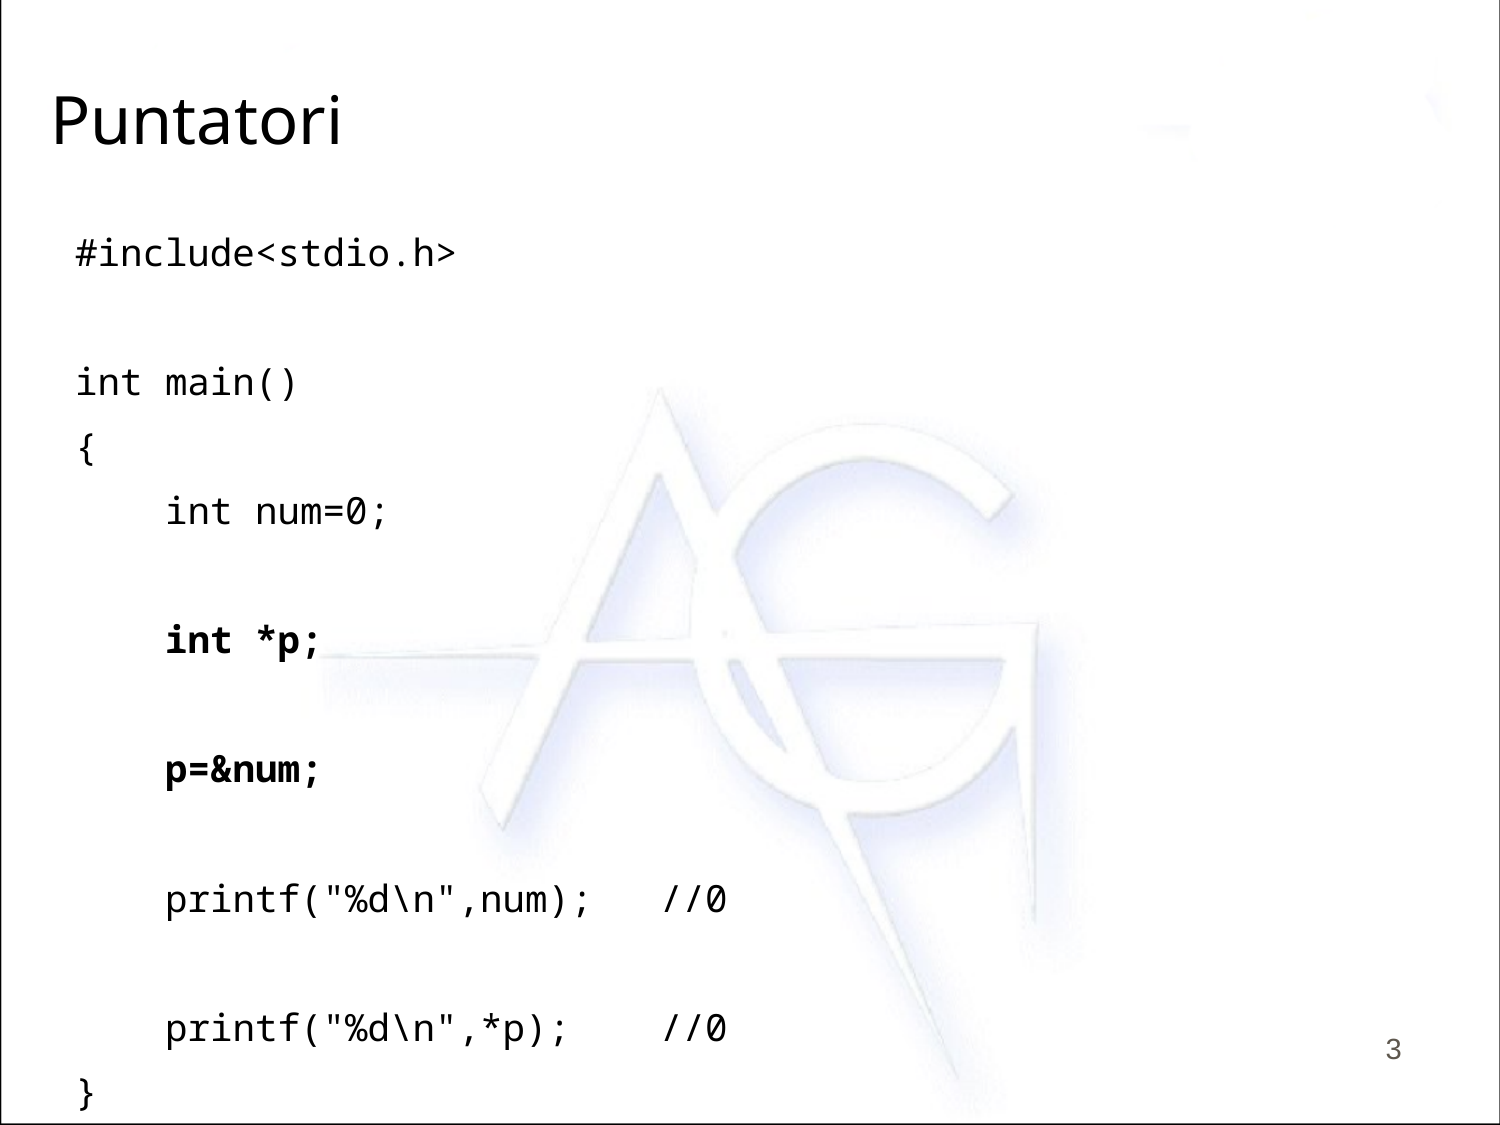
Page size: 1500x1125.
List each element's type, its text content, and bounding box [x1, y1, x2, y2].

list #include<stdio.h> int main() { int num=0; int *p; p=&num; printf("%d\n",num); //0 printf("%d\n",*p); //0 } [74, 226, 1417, 1015]
picture [0, 0, 1500, 1125]
title Puntatori [49, 7, 1438, 231]
